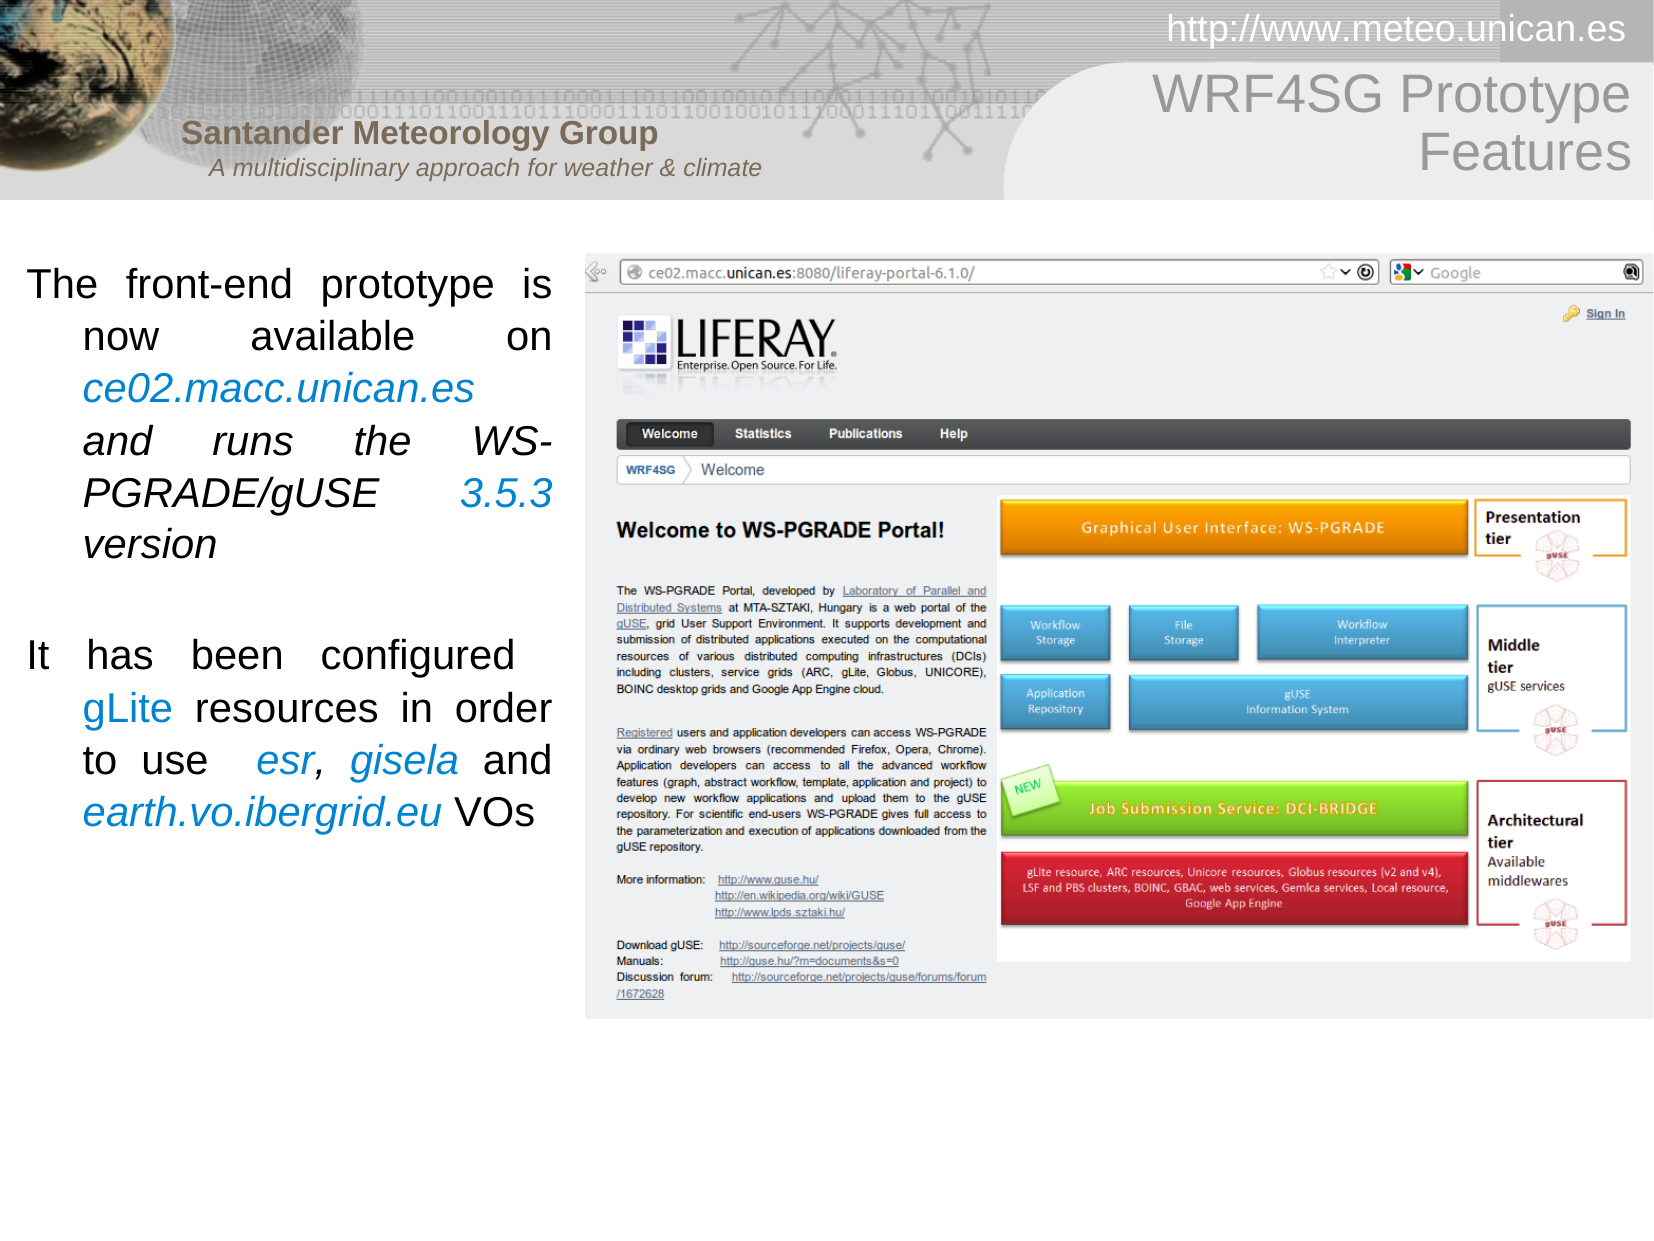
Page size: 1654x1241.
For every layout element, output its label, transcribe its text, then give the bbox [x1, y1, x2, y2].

list The front-end prototype is now available on ce02.macc.unican.es and runs the WS-PGRADE/gUSE 3.5.3 version It has been configured gLite resources in order to use esr, gisela and earth.vo.ibergrid.eu VOs [26, 251, 553, 1241]
text_box WRF4SG Prototype Features [1114, 57, 1633, 183]
picture [0, 0, 1500, 200]
picture [585, 253, 1654, 1019]
